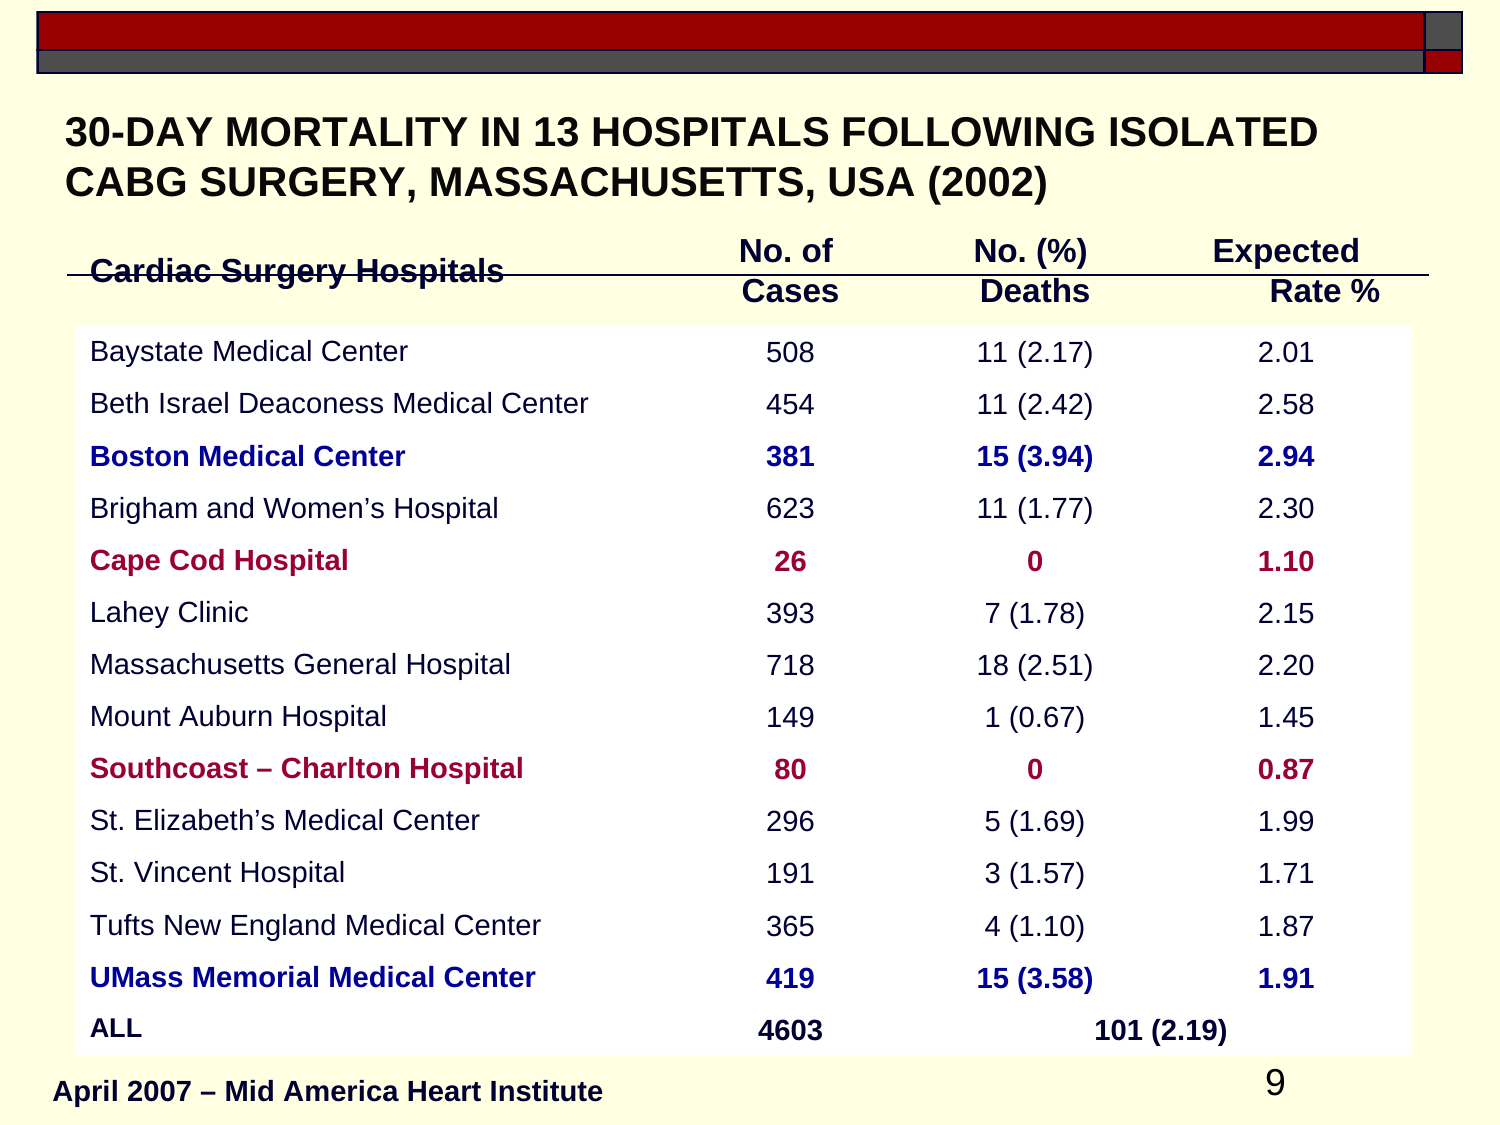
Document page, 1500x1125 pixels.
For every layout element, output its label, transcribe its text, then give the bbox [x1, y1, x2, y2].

table_cell 2.94 [1160, 429, 1412, 481]
table_cell 7 (1.78) [910, 586, 1160, 638]
table_cell Massachusetts General Hospital [75, 638, 671, 690]
table_cell 1.87 [1160, 898, 1412, 950]
table_cell 2.01 [1160, 325, 1412, 377]
table_cell Brigham and Women’s Hospital [75, 481, 671, 533]
table_cell 15 (3.58) [910, 950, 1160, 1003]
table_cell Baystate Medical Center [75, 325, 671, 377]
table_cell 0 [910, 533, 1160, 586]
table_cell Mount Auburn Hospital [75, 690, 671, 742]
table_cell 2.15 [1160, 586, 1412, 638]
table_cell 191 [671, 846, 910, 898]
table_cell 381 [671, 429, 910, 481]
table_cell 718 [671, 638, 910, 690]
table_cell 623 [671, 481, 910, 533]
table_cell Beth Israel Deaconess Medical Center [75, 377, 671, 429]
table_cell 0.87 [1160, 742, 1412, 794]
table_cell 2.20 [1160, 638, 1412, 690]
table_header No. of Cases [671, 212, 910, 325]
table_cell 0 [910, 742, 1160, 794]
table_cell 2.58 [1160, 377, 1412, 429]
table_cell 11 (1.77) [910, 481, 1160, 533]
table_cell 1 (0.67) [910, 690, 1160, 742]
table_cell 5 (1.69) [910, 794, 1160, 846]
table_cell 15 (3.94) [910, 429, 1160, 481]
table_cell St. Vincent Hospital [75, 846, 671, 898]
table_cell 508 [671, 325, 910, 377]
table_cell Lahey Clinic [75, 586, 671, 638]
table_cell 393 [671, 586, 910, 638]
table_cell St. Elizabeth’s Medical Center [75, 794, 671, 846]
table_cell 11 (2.17) [910, 325, 1160, 377]
table_cell 454 [671, 377, 910, 429]
table_cell 4603 [671, 1003, 910, 1055]
table_header Expected Rate % [1160, 212, 1412, 325]
table_cell 3 (1.57) [910, 846, 1160, 898]
title 30-DAY MORTALITY IN 13 HOSPITALS FOLLOWING ISOLATED CABG SURGERY, MASSACHUSETTS, USA (2002) [50, 87, 1450, 213]
table_cell Cape Cod Hospital [75, 533, 671, 586]
table_cell 365 [671, 898, 910, 950]
table_cell 1.45 [1160, 690, 1412, 742]
table_cell 4 (1.10) [910, 898, 1160, 950]
table_header No. (%) Deaths [910, 212, 1160, 325]
table_cell 1.99 [1160, 794, 1412, 846]
table_cell Tufts New England Medical Center [75, 898, 671, 950]
table_cell 1.71 [1160, 846, 1412, 898]
table_cell 2.30 [1160, 481, 1412, 533]
table_cell Boston Medical Center [75, 429, 671, 481]
table_cell 101 (2.19) [910, 1003, 1412, 1055]
table_cell 1.10 [1160, 533, 1412, 586]
table_cell 1.91 [1160, 950, 1412, 1003]
table_cell Southcoast – Charlton Hospital [75, 742, 671, 794]
table_cell UMass Memorial Medical Center [75, 950, 671, 1003]
table_cell 26 [671, 533, 910, 586]
table_cell 11 (2.42) [910, 377, 1160, 429]
table_cell 419 [671, 950, 910, 1003]
table_cell 18 (2.51) [910, 638, 1160, 690]
table_cell 80 [671, 742, 910, 794]
table_cell 149 [671, 690, 910, 742]
table_header Cardiac Surgery Hospitals [75, 212, 671, 325]
table_cell ALL [75, 1003, 671, 1055]
table_cell 296 [671, 794, 910, 846]
